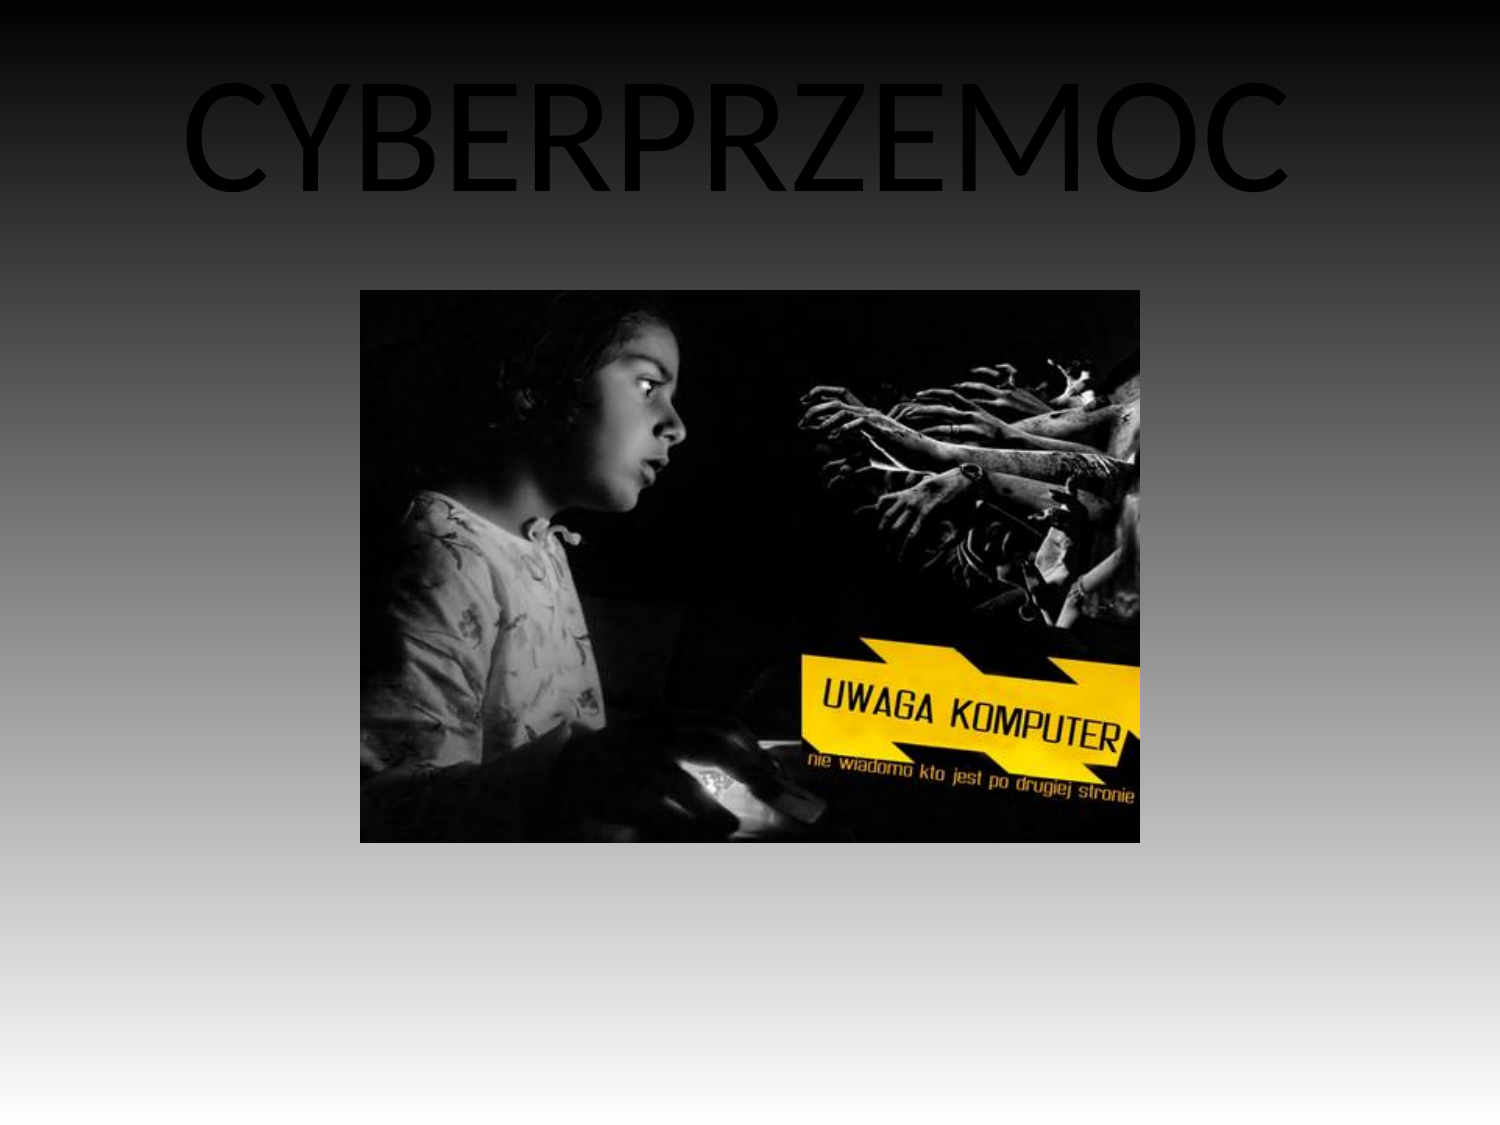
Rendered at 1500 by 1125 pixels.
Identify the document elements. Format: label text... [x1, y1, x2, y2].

picture [360, 290, 1140, 843]
title CYBERPRZEMOC [99, 17, 1375, 243]
